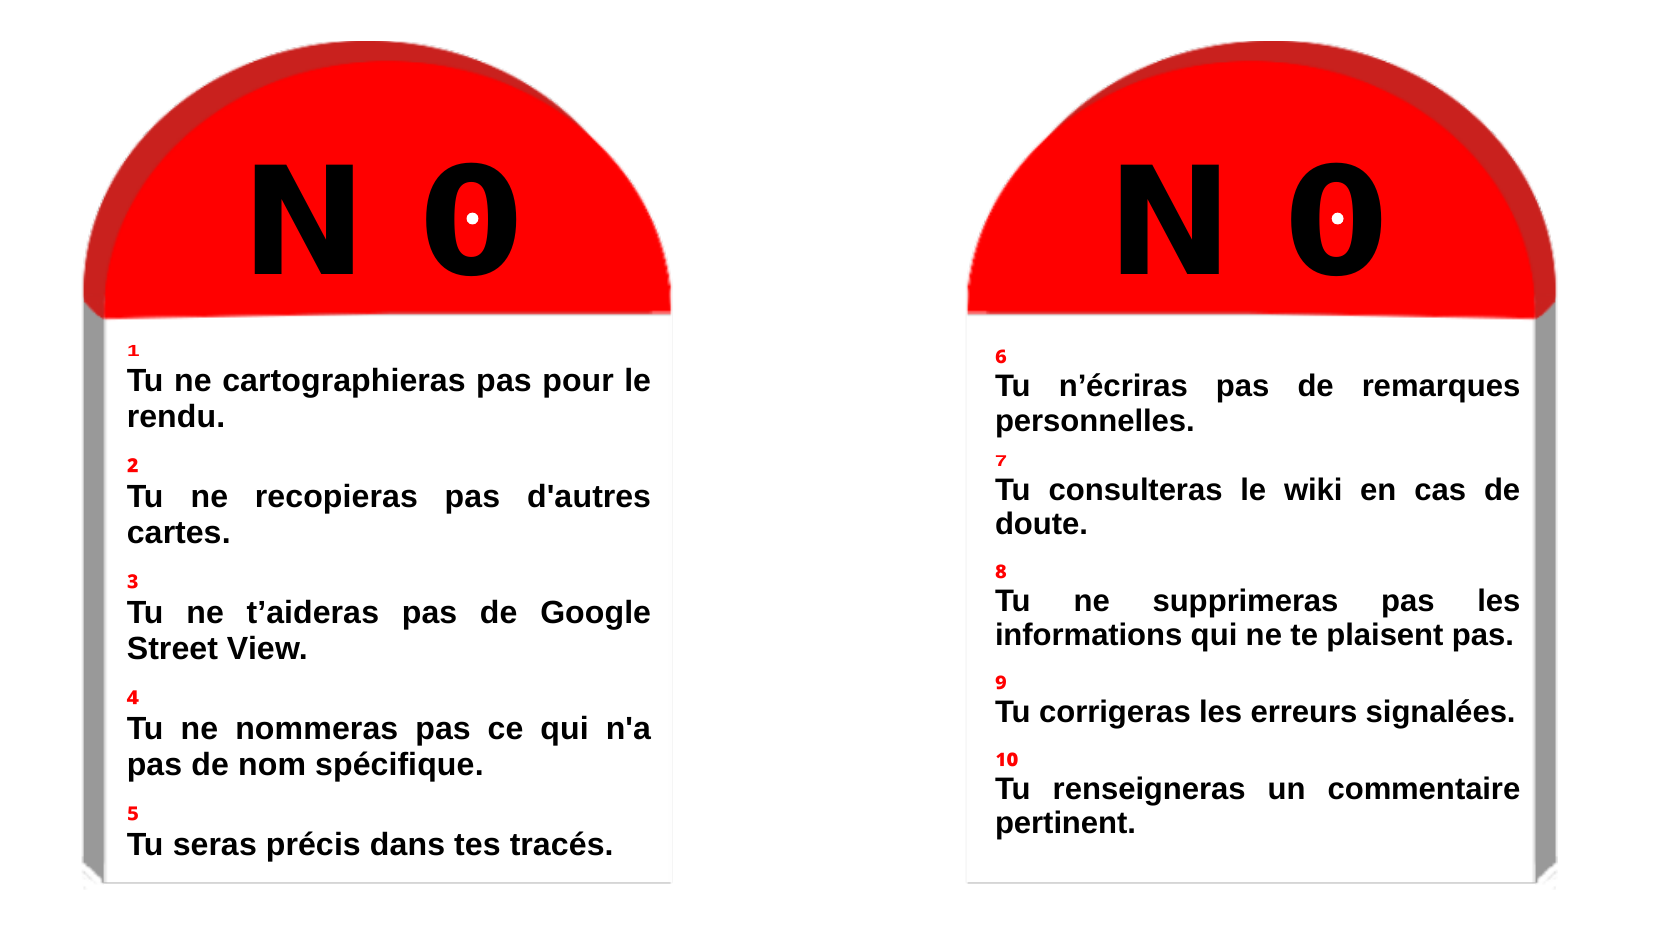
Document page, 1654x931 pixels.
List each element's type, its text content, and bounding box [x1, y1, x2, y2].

picture [938, 41, 1581, 910]
text_box N 0 [226, 127, 570, 318]
text_box ₆ Tu n’écriras pas de remarques personnelles. ₇ Tu consulteras le wiki en cas de doute. ₈ Tu ne supprimeras pas les informations qui ne te plaisent pas. ₉ Tu corrigeras les erreurs signalées. ₁₀ Tu renseigneras un commentaire pertinent. [980, 318, 1536, 875]
text_box ₁ Tu ne cartographieras pas pour le rendu. ₂ Tu ne recopieras pas d'autres cartes. ₃ Tu ne t’aideras pas de Google Street View. ₄ Tu ne nommeras pas ce qui n'a pas de nom spécifique. ₅ Tu seras précis dans tes tracés. [112, 318, 668, 874]
text_box [466, 212, 479, 225]
text_box [1331, 212, 1344, 225]
picture [59, 41, 701, 910]
text_box N 0 [1092, 127, 1436, 318]
